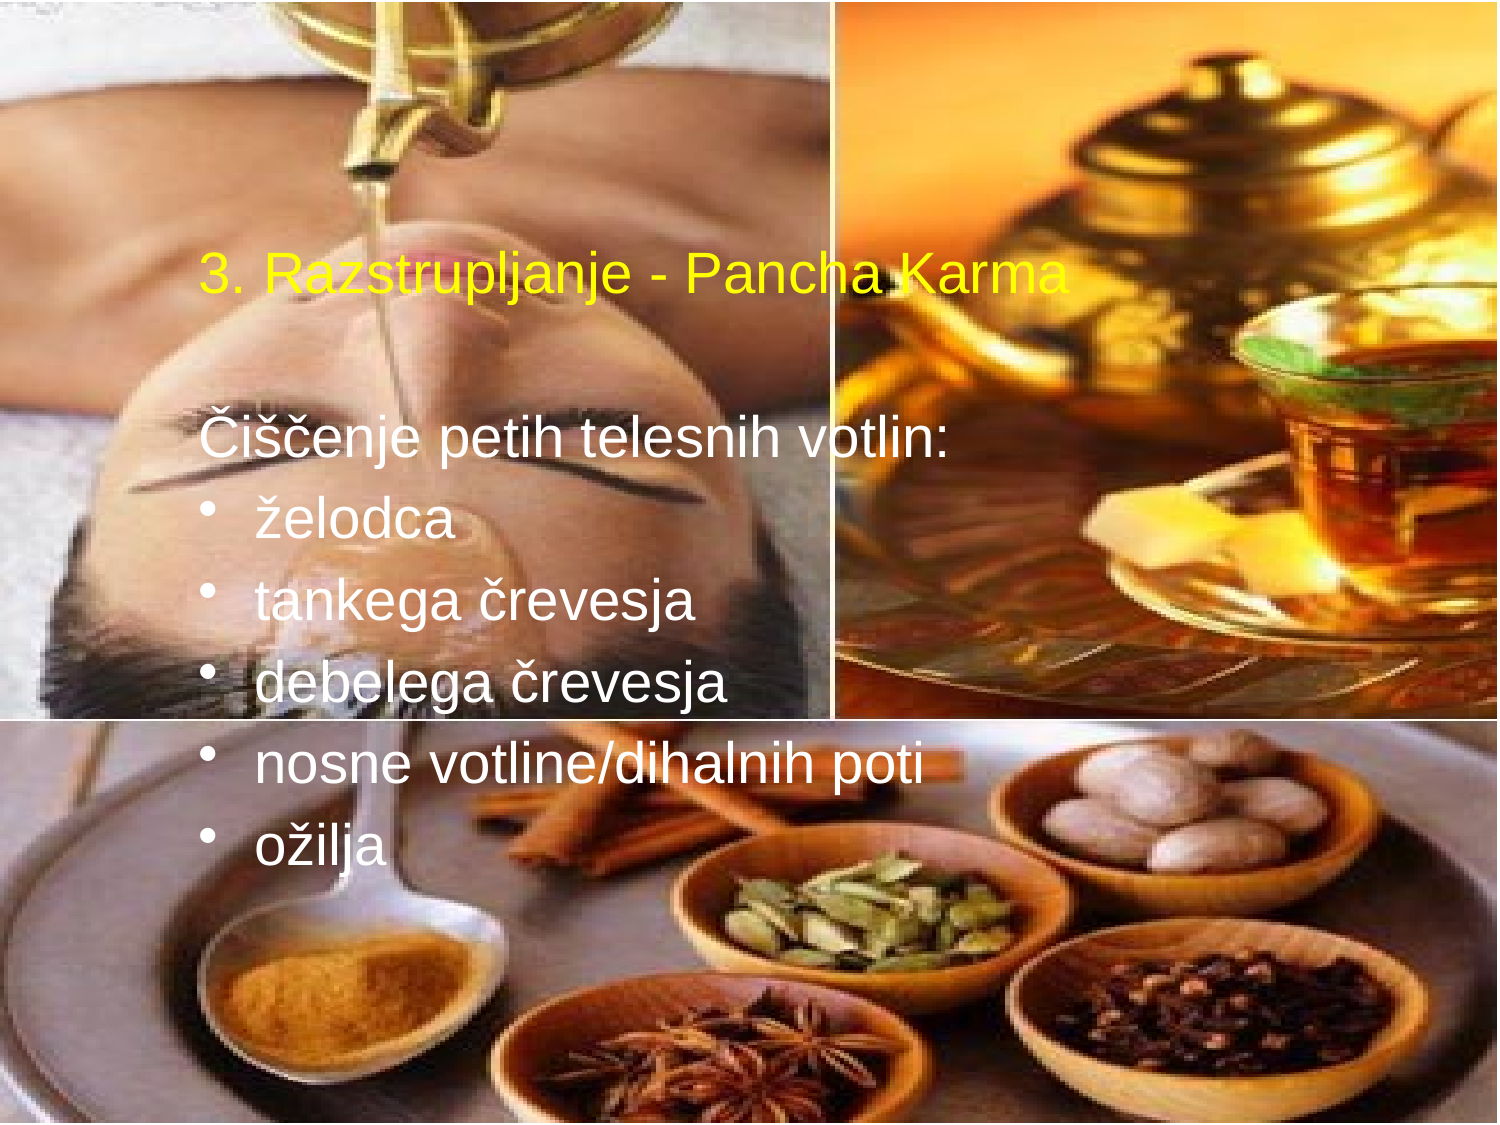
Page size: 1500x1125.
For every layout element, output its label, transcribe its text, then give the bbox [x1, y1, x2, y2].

list 3. Razstrupljanje - Pancha Karma Čiščenje petih telesnih votlin: želodca tankega črevesja debelega črevesja nosne votline/dihalnih poti ožilja [183, 228, 1497, 1123]
picture [0, 2, 1497, 1123]
